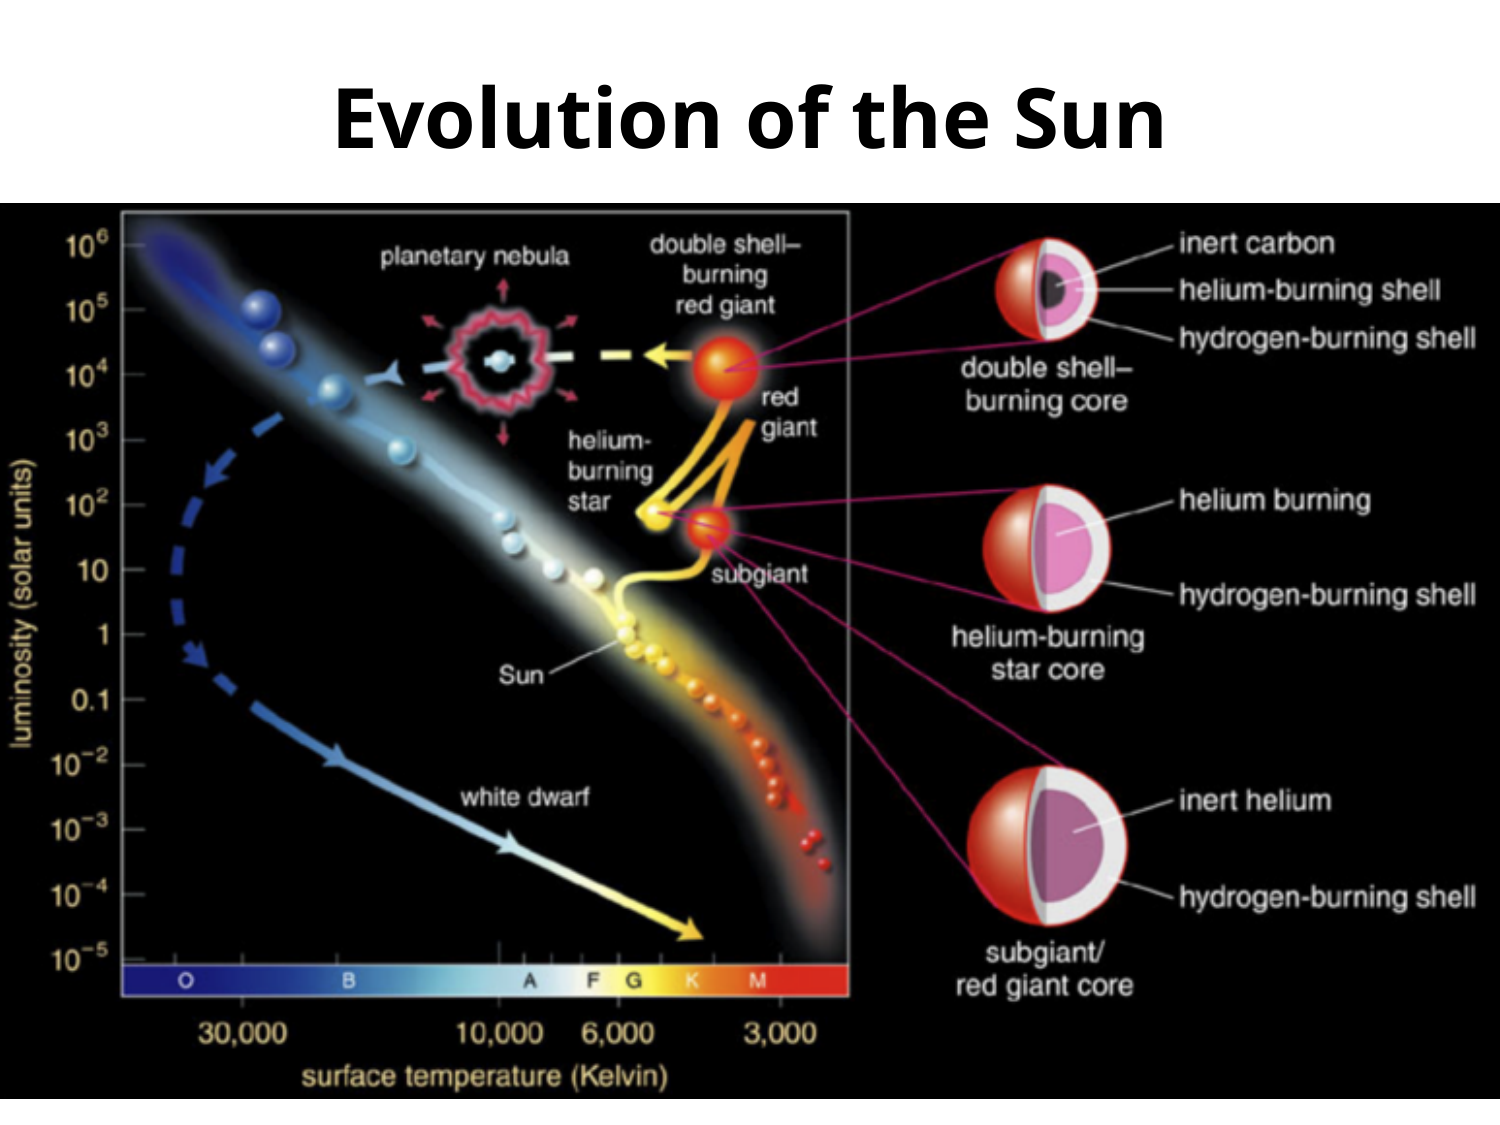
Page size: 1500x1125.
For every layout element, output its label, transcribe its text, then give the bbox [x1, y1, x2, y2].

picture [0, 203, 1500, 1099]
title Evolution of the Sun [30, 67, 1471, 165]
